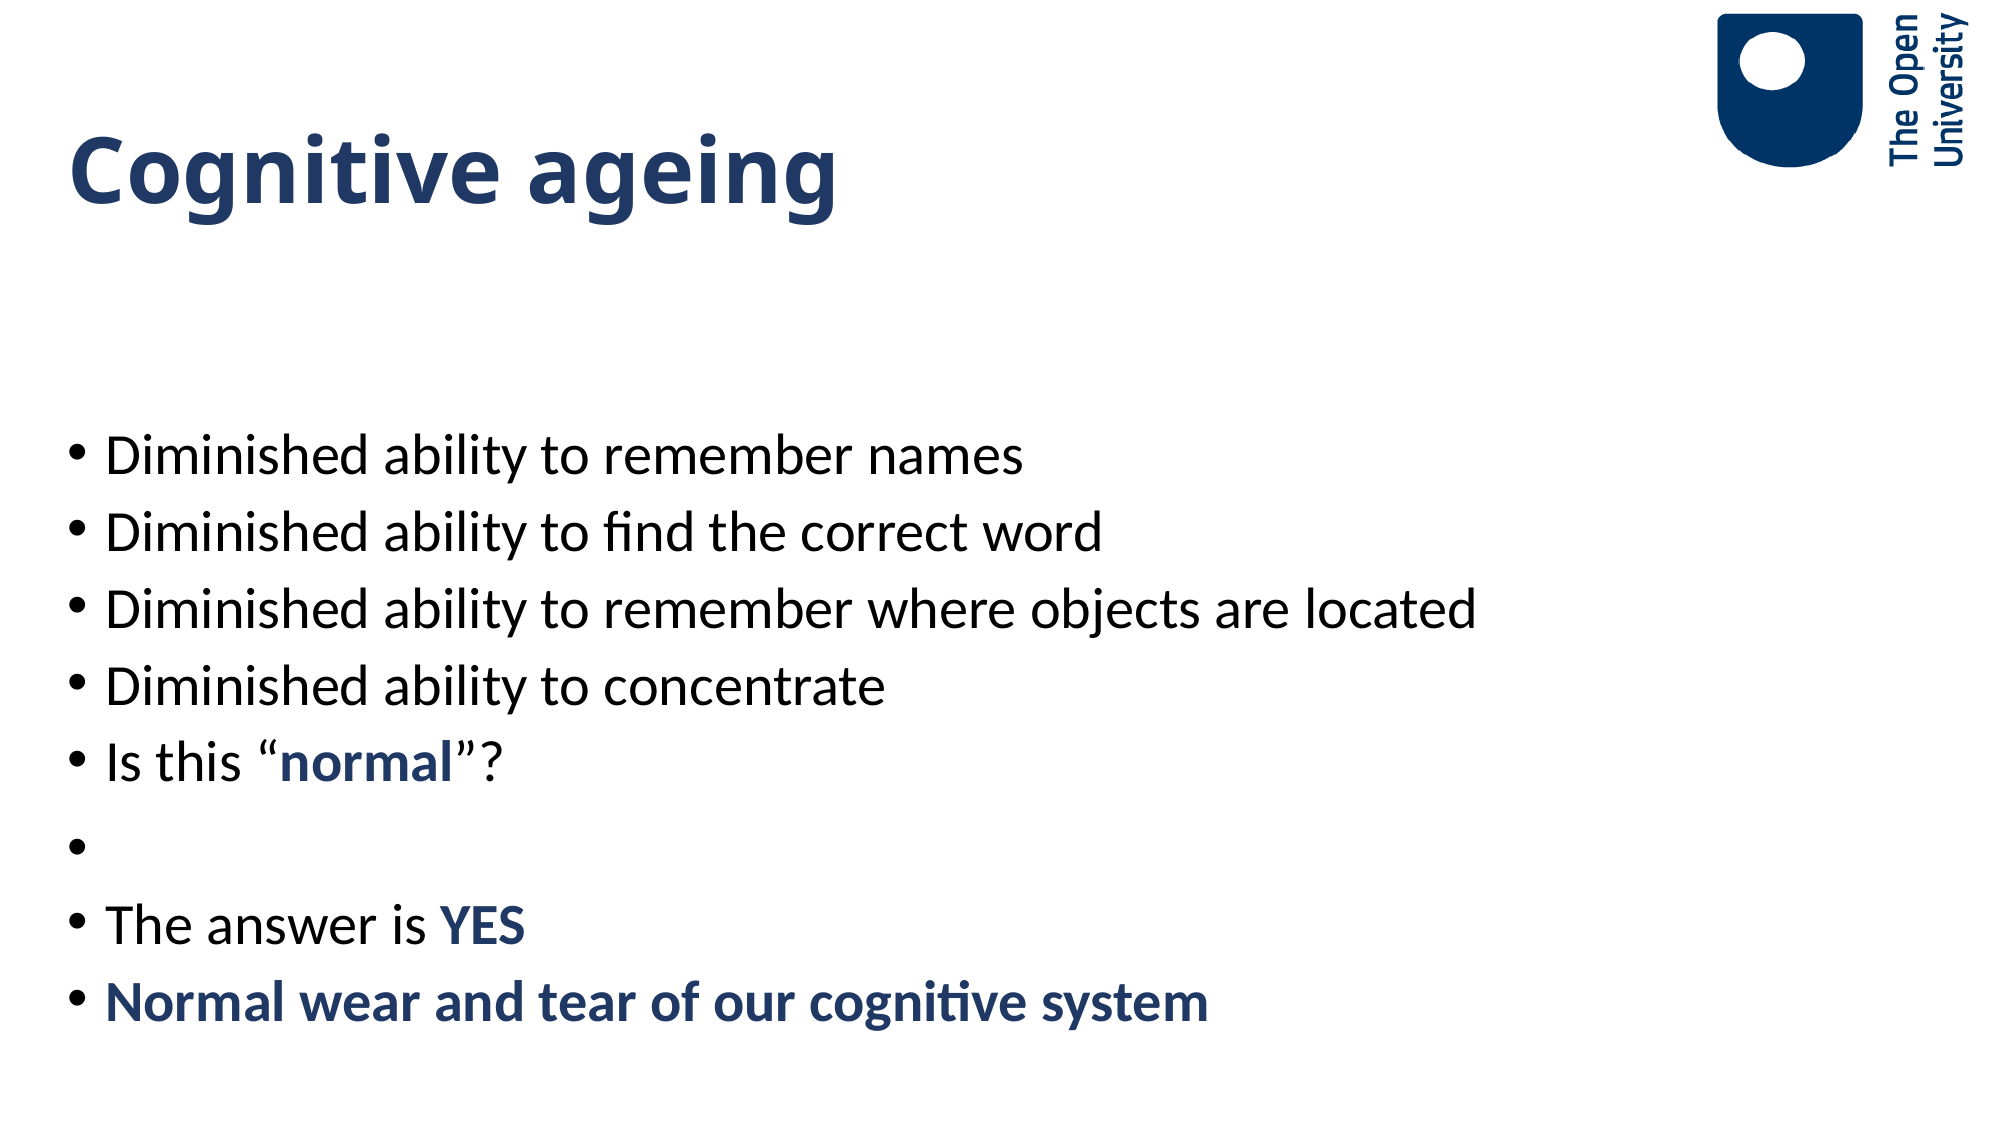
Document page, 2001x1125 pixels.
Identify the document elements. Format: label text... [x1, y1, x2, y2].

picture [1716, 10, 1971, 170]
list Diminished ability to remember names Diminished ability to find the correct word Diminished ability to remember where objects are located Diminished ability to concentrate Is this “normal”? The answer is YES Normal wear and tear of our cognitive system [52, 422, 1778, 1071]
title Cognitive ageing [52, 65, 1778, 283]
